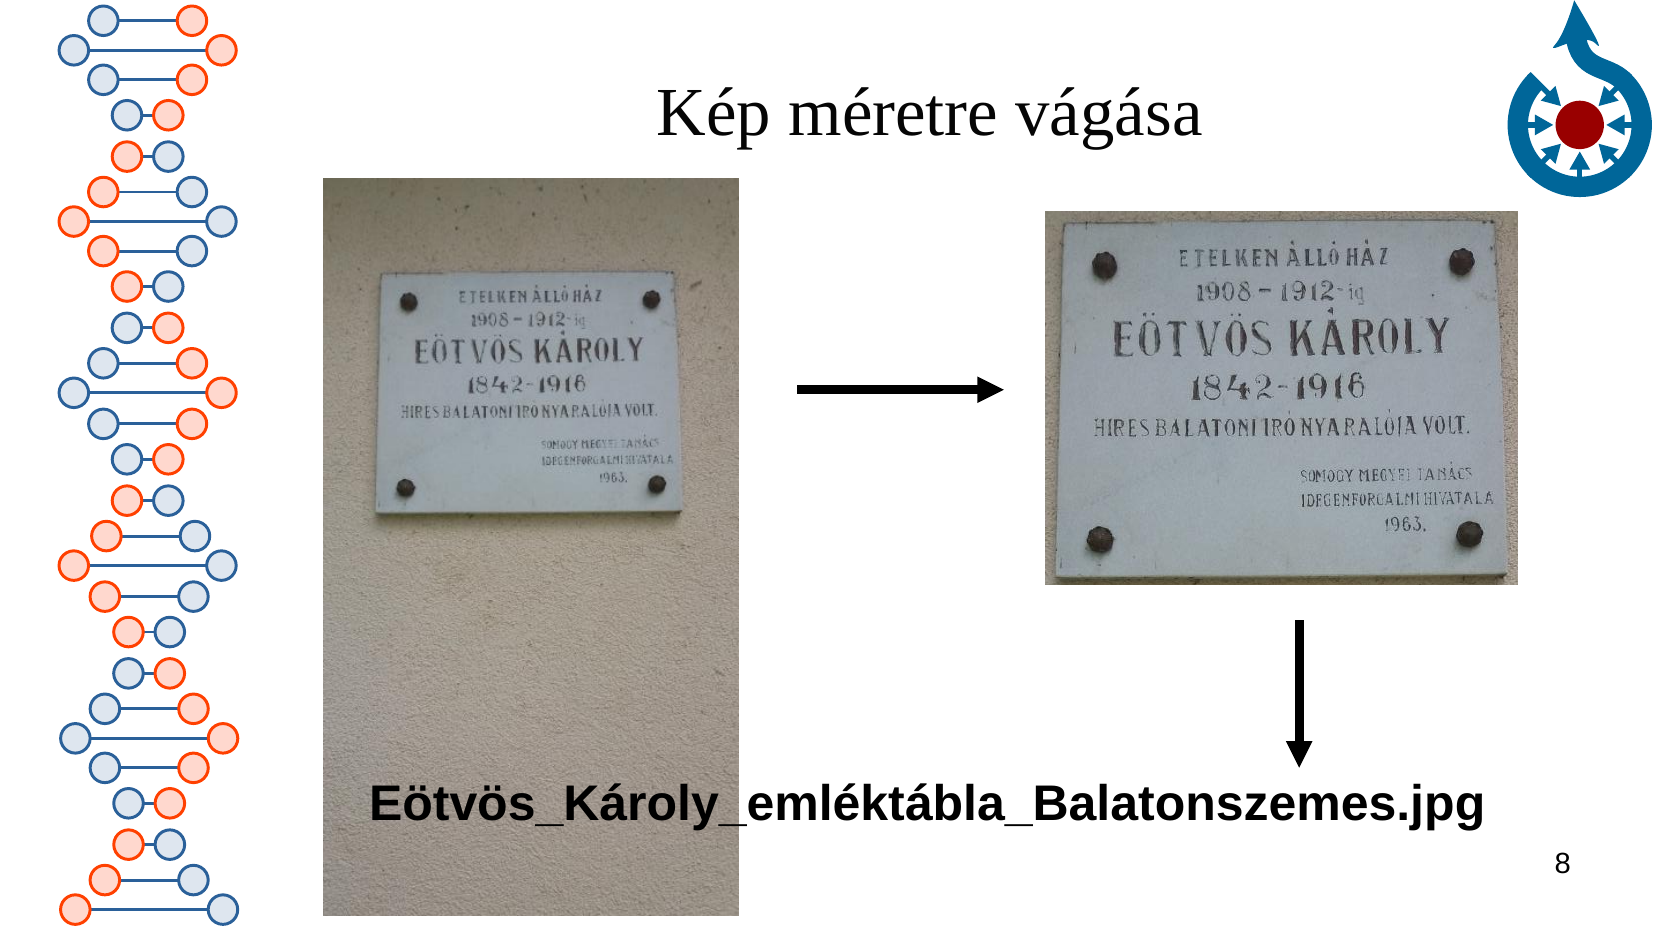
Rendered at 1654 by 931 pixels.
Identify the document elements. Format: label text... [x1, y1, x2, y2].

picture [323, 178, 739, 916]
title Kép méretre vágása [265, 35, 1505, 189]
text_box Eötvös_Károly_emléktábla_Balatonszemes.jpg [354, 767, 1537, 895]
picture [1505, 0, 1654, 199]
picture [1045, 211, 1518, 585]
